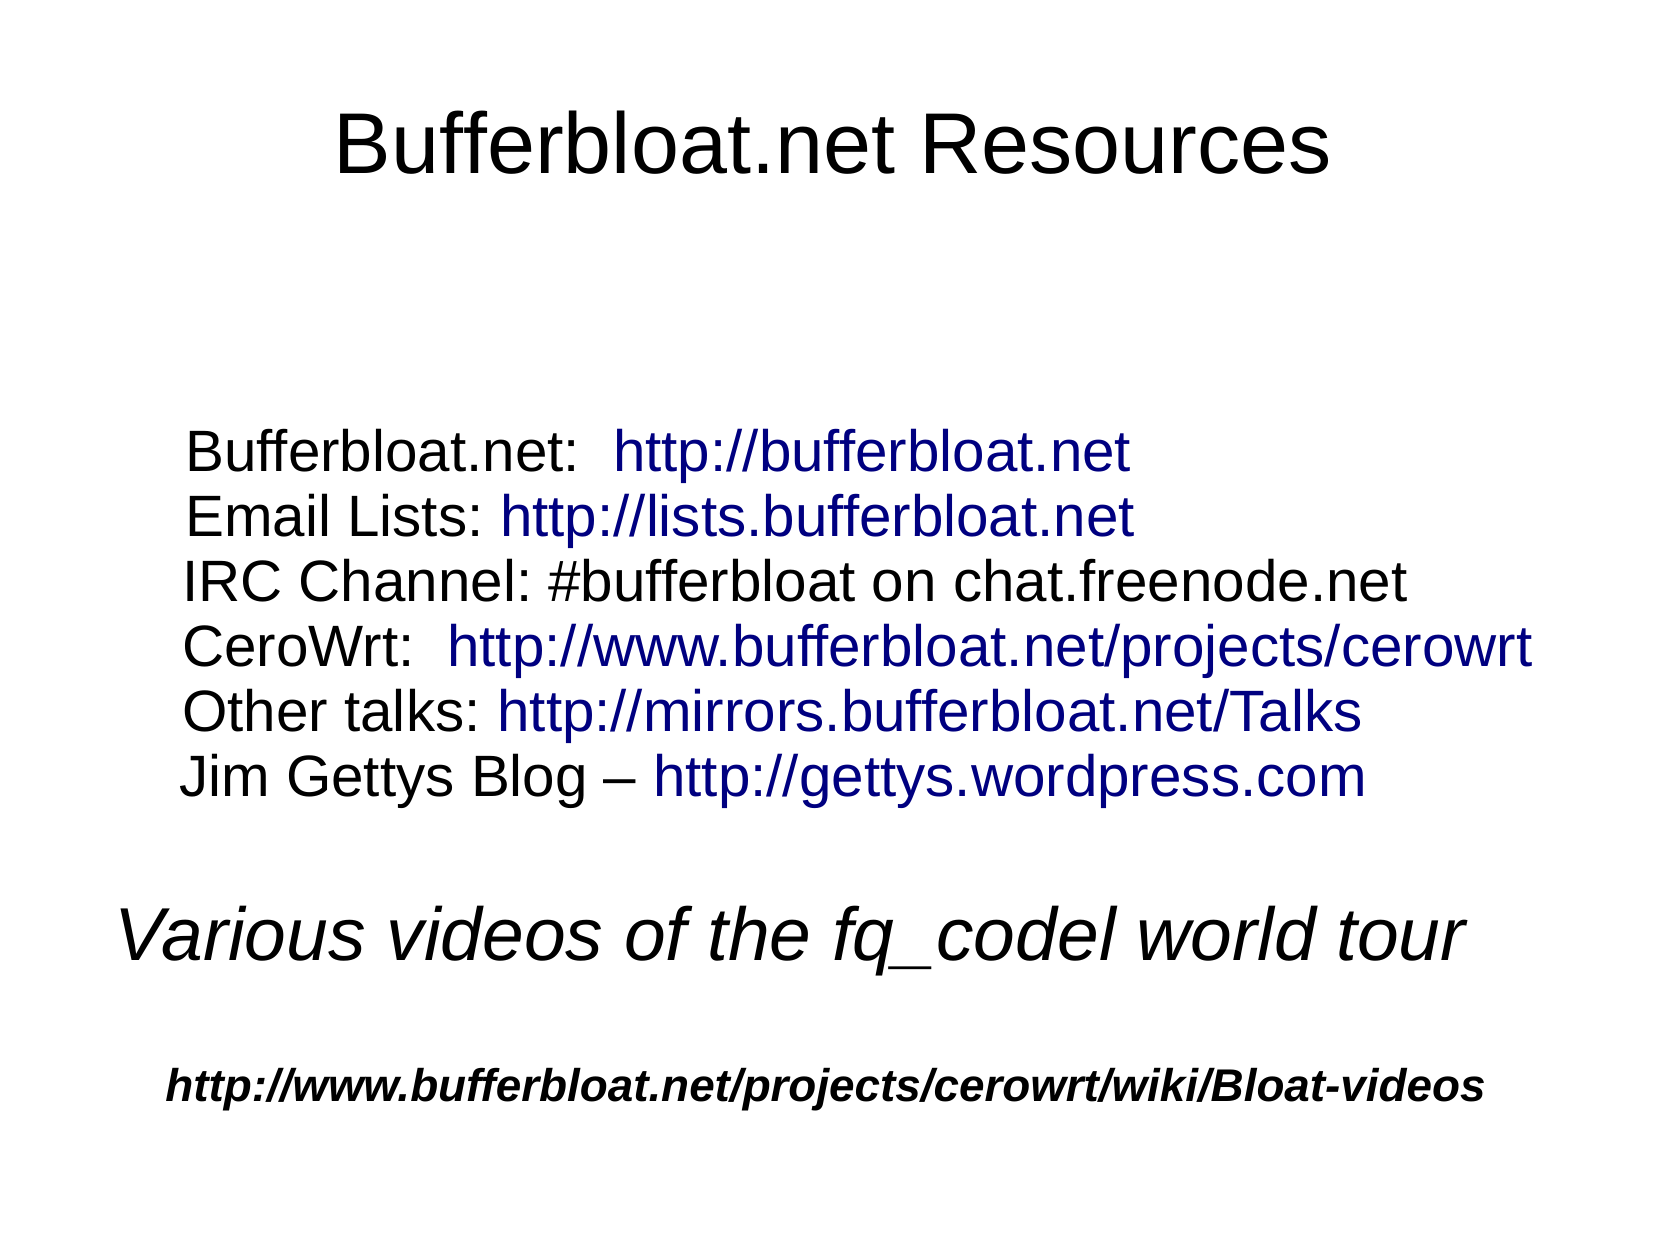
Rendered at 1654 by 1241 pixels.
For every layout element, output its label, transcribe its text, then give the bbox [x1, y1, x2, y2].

text_box Bufferbloat.net: http://bufferbloat.net Email Lists: http://lists.bufferbloat.net IRC Channel: #bufferbloat on chat.freenode.net CeroWrt: http://www.bufferbloat.net/projects/cerowrt Other talks: http://mirrors.bufferbloat.net/Talks Jim Gettys Blog – http://gettys.wordpress.com Various videos of the fq_codel world tour http://www.bufferbloat.net/projects/cerowrt/wiki/Bloat-videos [99, 271, 1575, 1204]
title Bufferbloat.net Resources [127, 60, 1516, 228]
